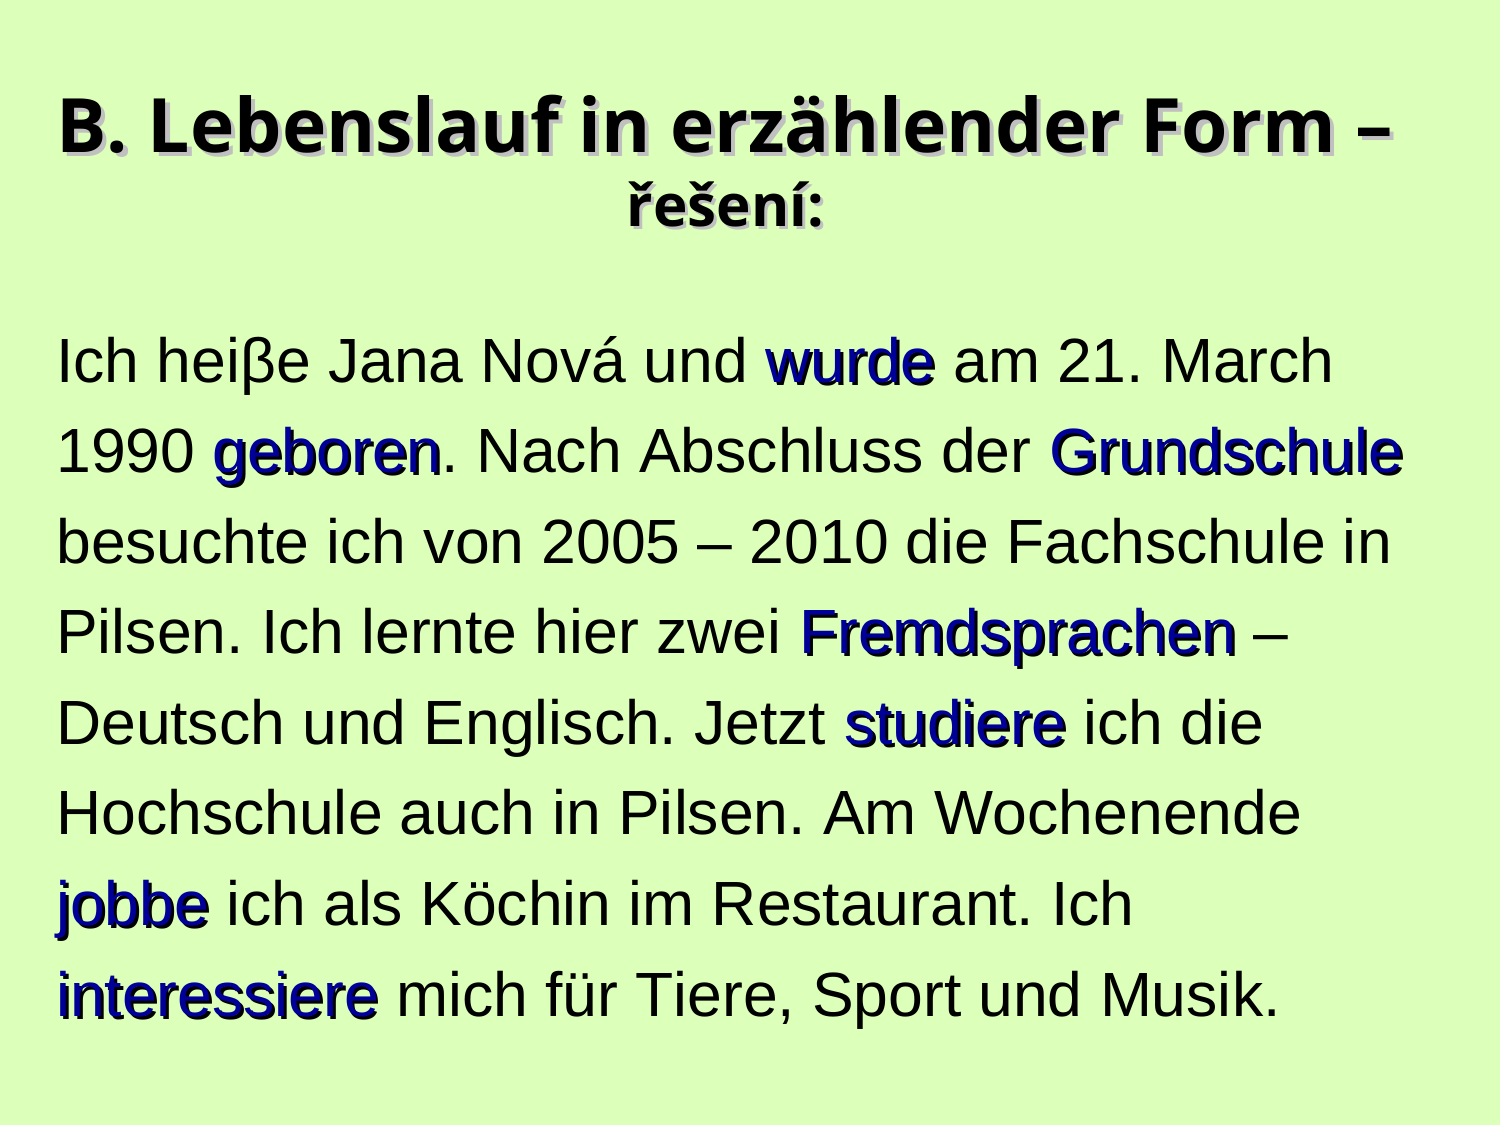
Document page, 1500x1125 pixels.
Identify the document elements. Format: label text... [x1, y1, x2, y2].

list Ich heiβe Jana Nová und wurde am 21. March 1990 geboren. Nach Abschluss der Grundschule besuchte ich von 2005 – 2010 die Fachschule in Pilsen. Ich lernte hier zwei Fremdsprachen – Deutsch und Englisch. Jetzt studiere ich die Hochschule auch in Pilsen. Am Wochenende jobbe ich als Köchin im Restaurant. Ich interessiere mich für Tiere, Sport und Musik. [41, 312, 1459, 1083]
title B. Lebenslauf in erzählender Form – řešení: [0, 40, 1451, 276]
